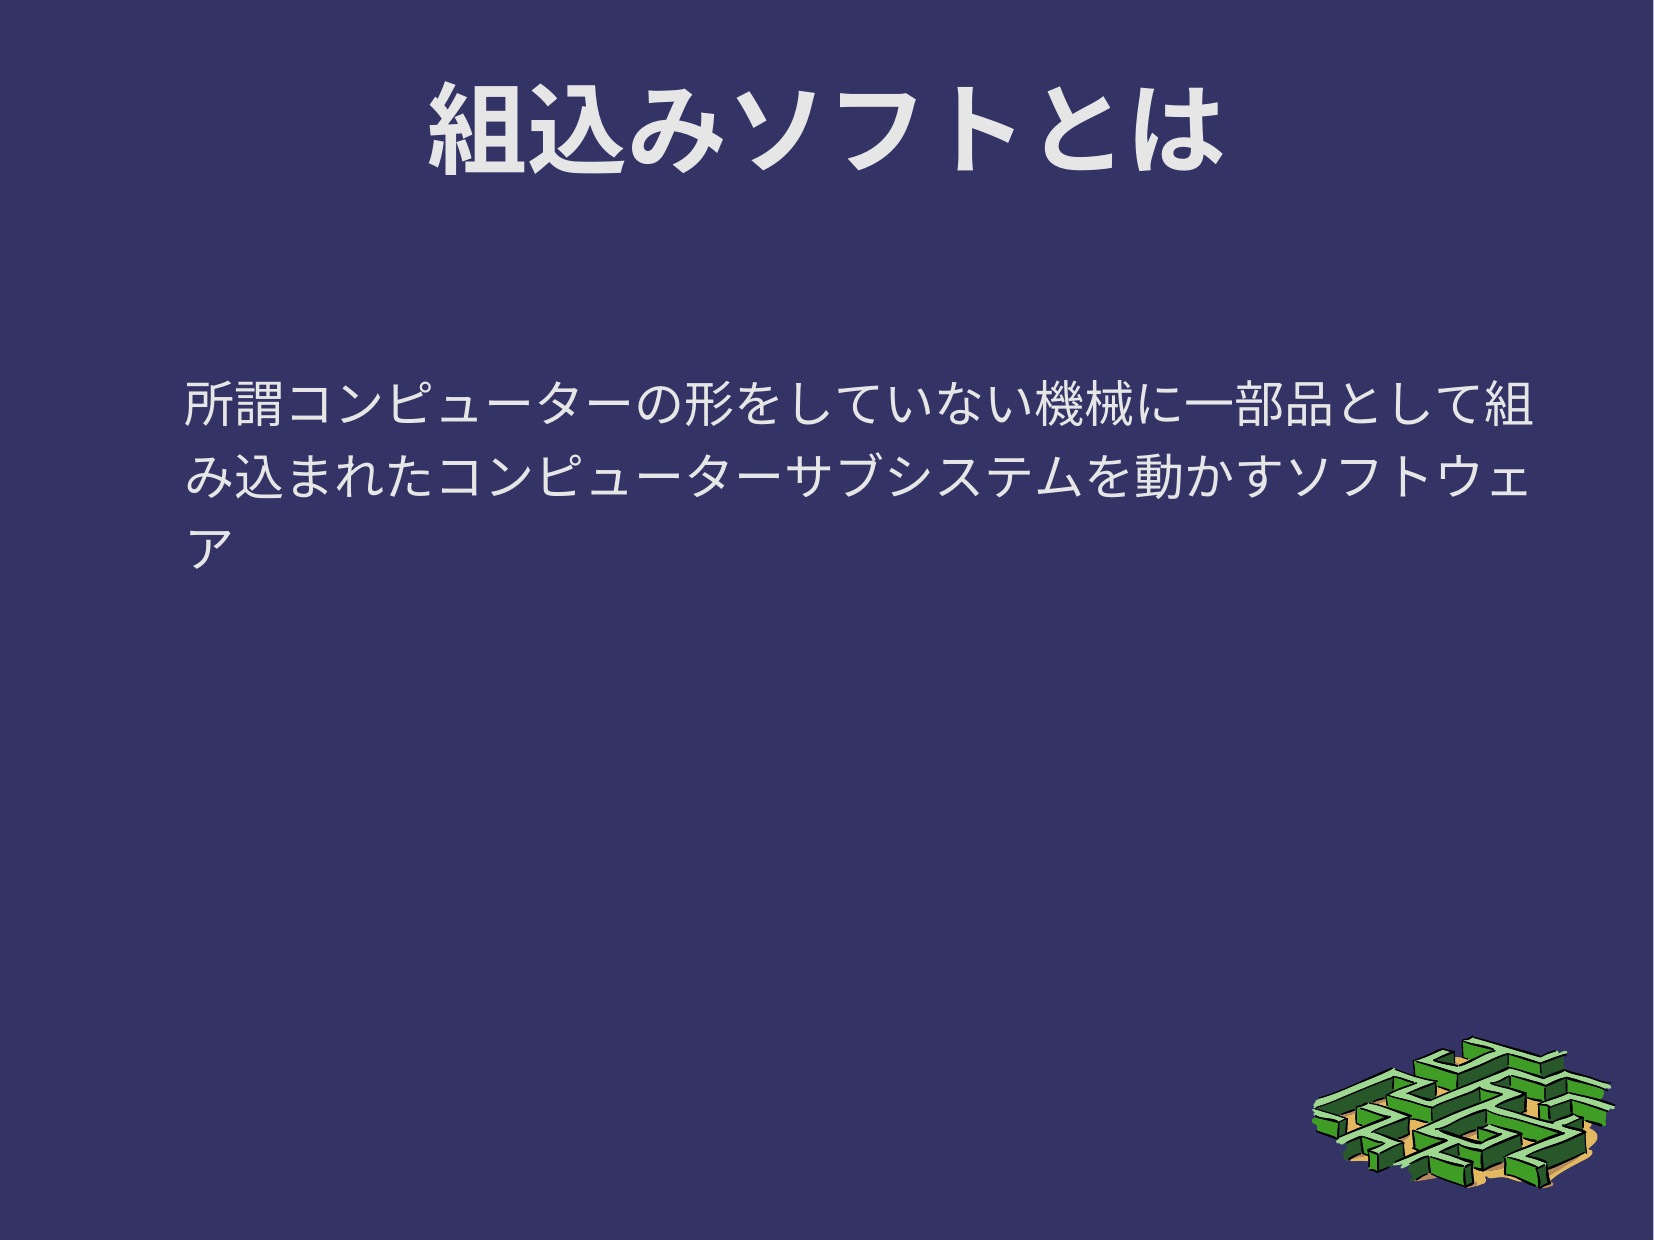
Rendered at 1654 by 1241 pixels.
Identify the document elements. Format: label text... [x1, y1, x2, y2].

title 組込みソフトとは [121, 19, 1534, 227]
list 所謂コンピューターの形をしていない機械に一部品として組み込まれたコンピューターサブシステムを動かすソフトウェア [178, 364, 1570, 1147]
